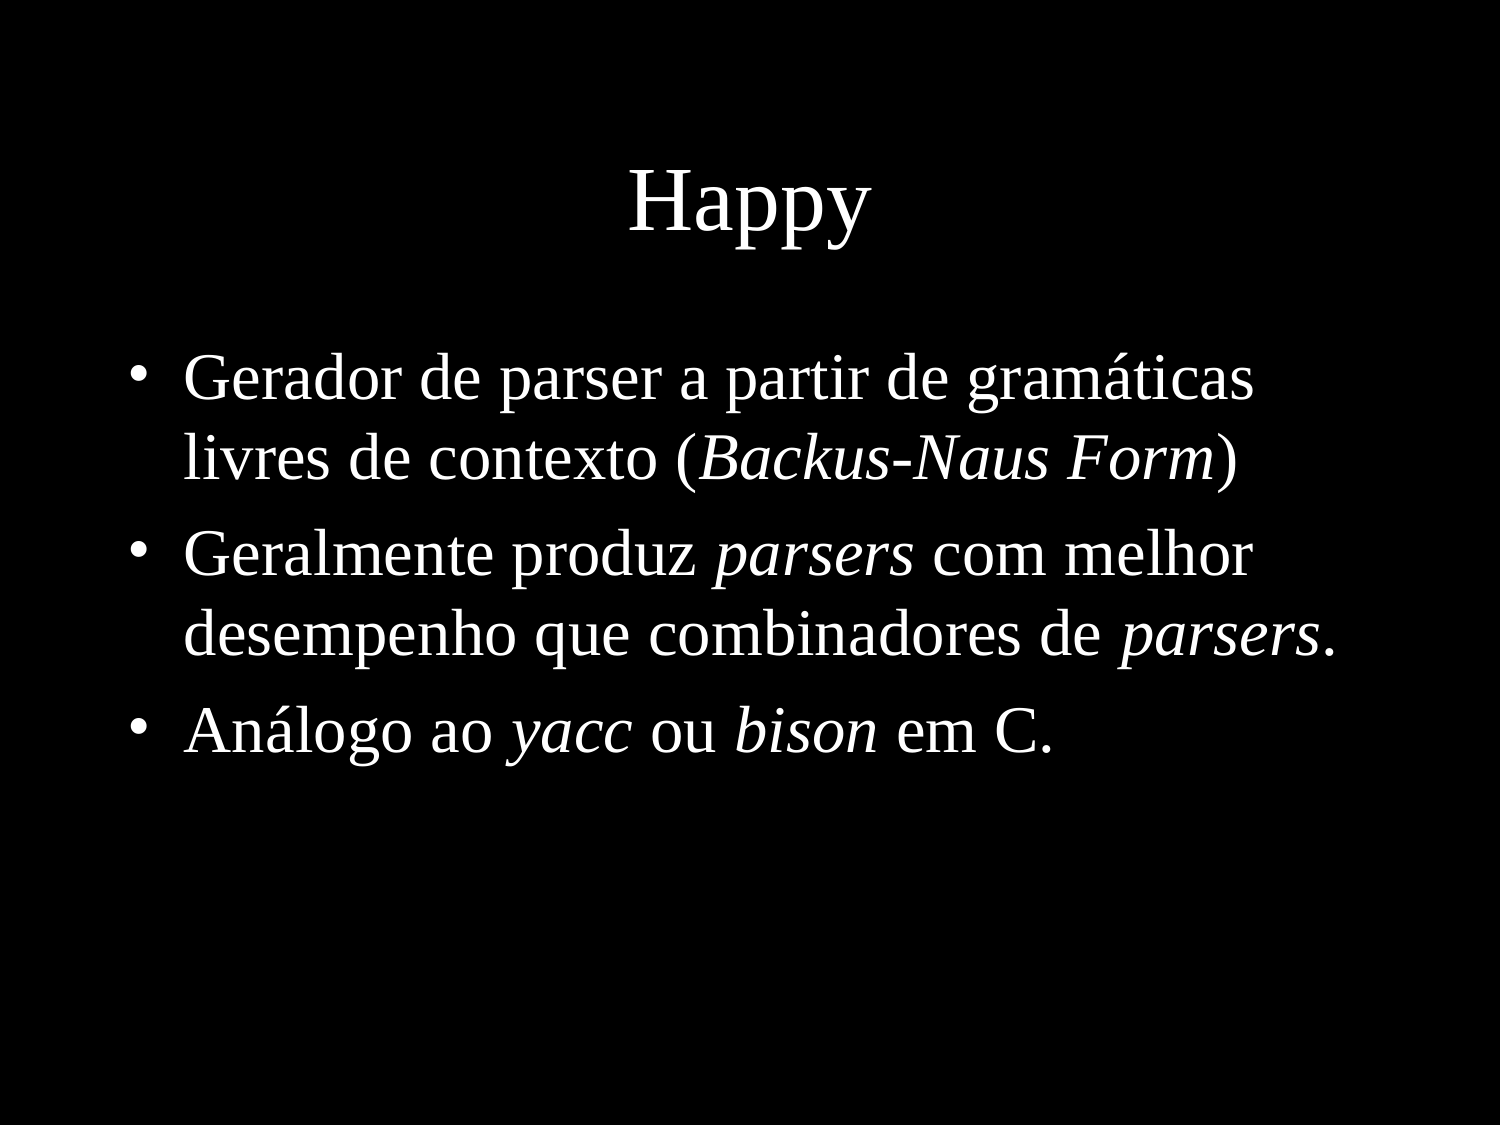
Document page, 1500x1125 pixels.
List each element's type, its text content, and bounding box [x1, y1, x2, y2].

list Gerador de parser a partir de gramáticas livres de contexto (Backus-Naus Form) Geralmente produz parsers com melhor desempenho que combinadores de parsers. Análogo ao yacc ou bison em C. [112, 324, 1388, 1001]
title Happy [112, 99, 1388, 288]
